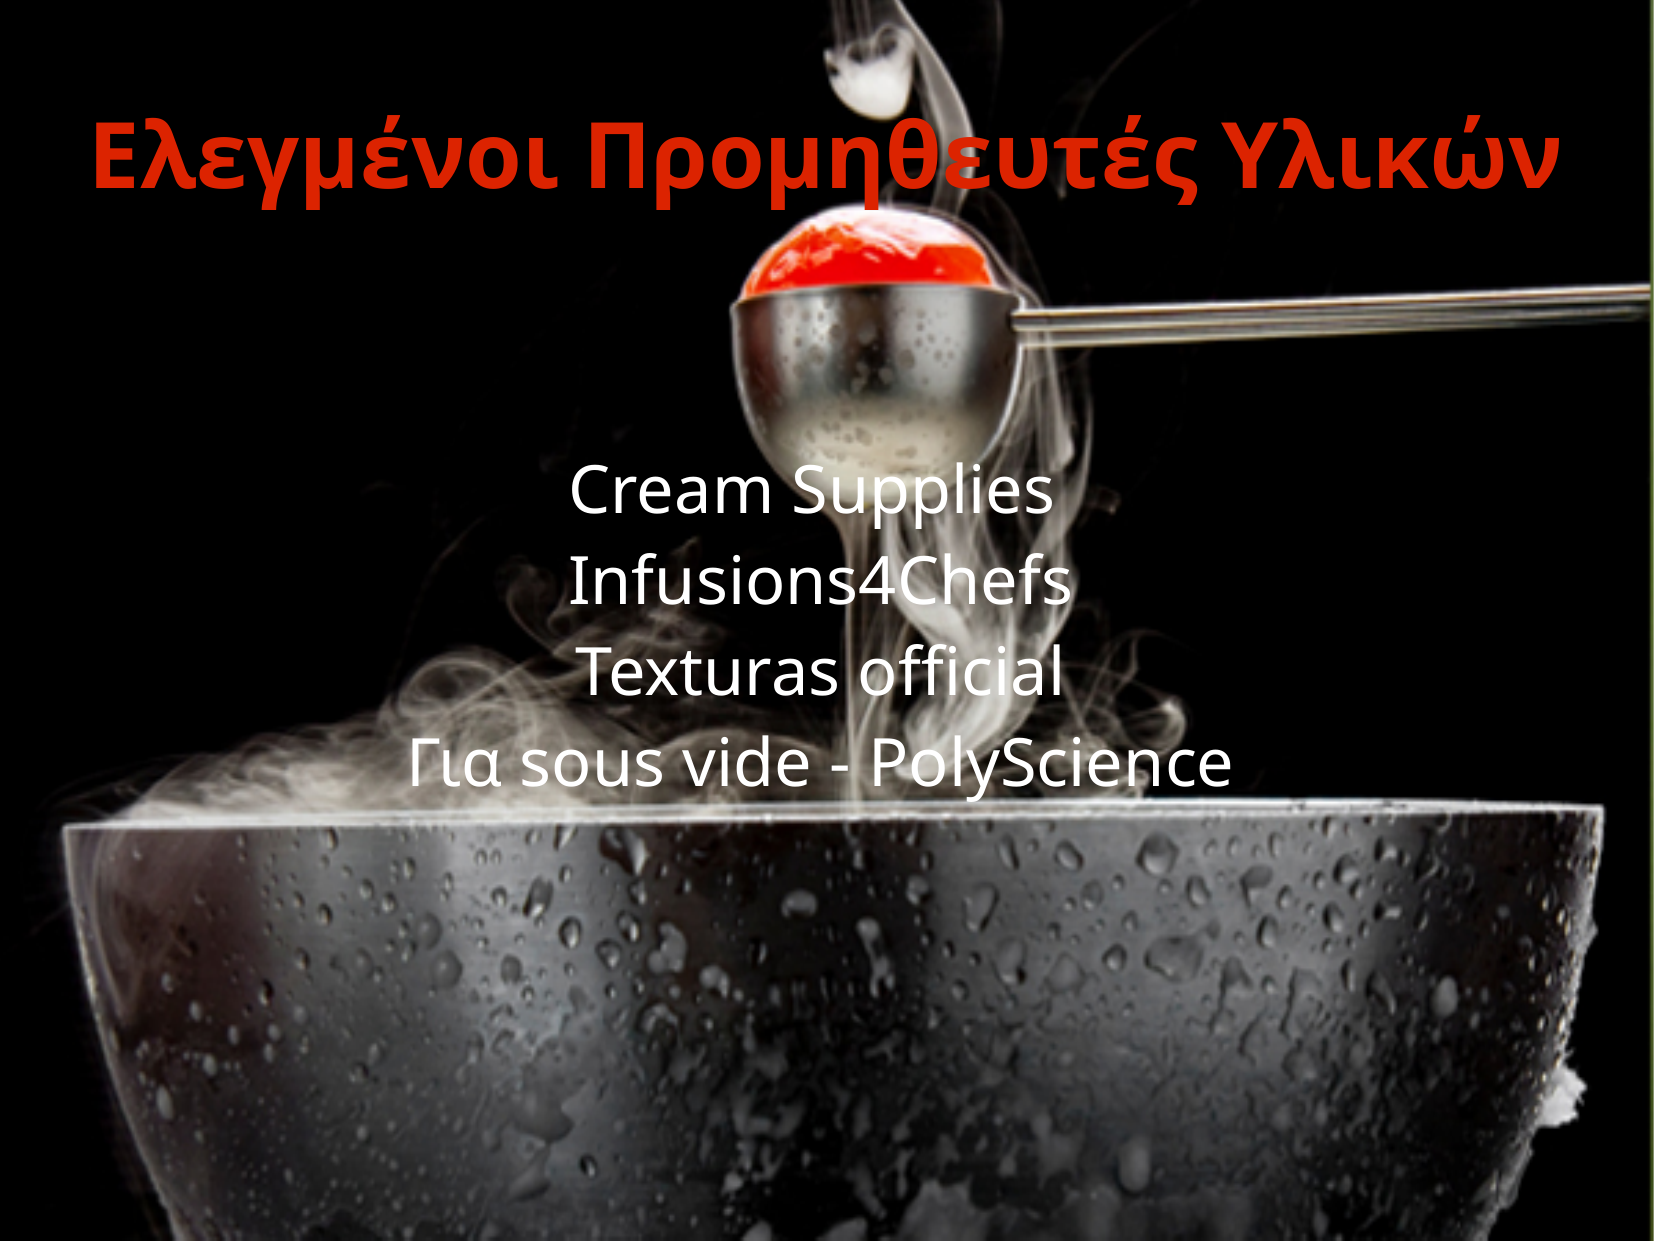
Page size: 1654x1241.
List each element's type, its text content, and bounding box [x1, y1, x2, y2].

title Ελεγμένοι Προμηθευτές Υλικών [82, 56, 1571, 250]
subtitle Cream Supplies Infusions4Chefs Texturas official Για sous vide - PolyScience [76, 214, 1565, 1034]
picture [0, 0, 1654, 1241]
